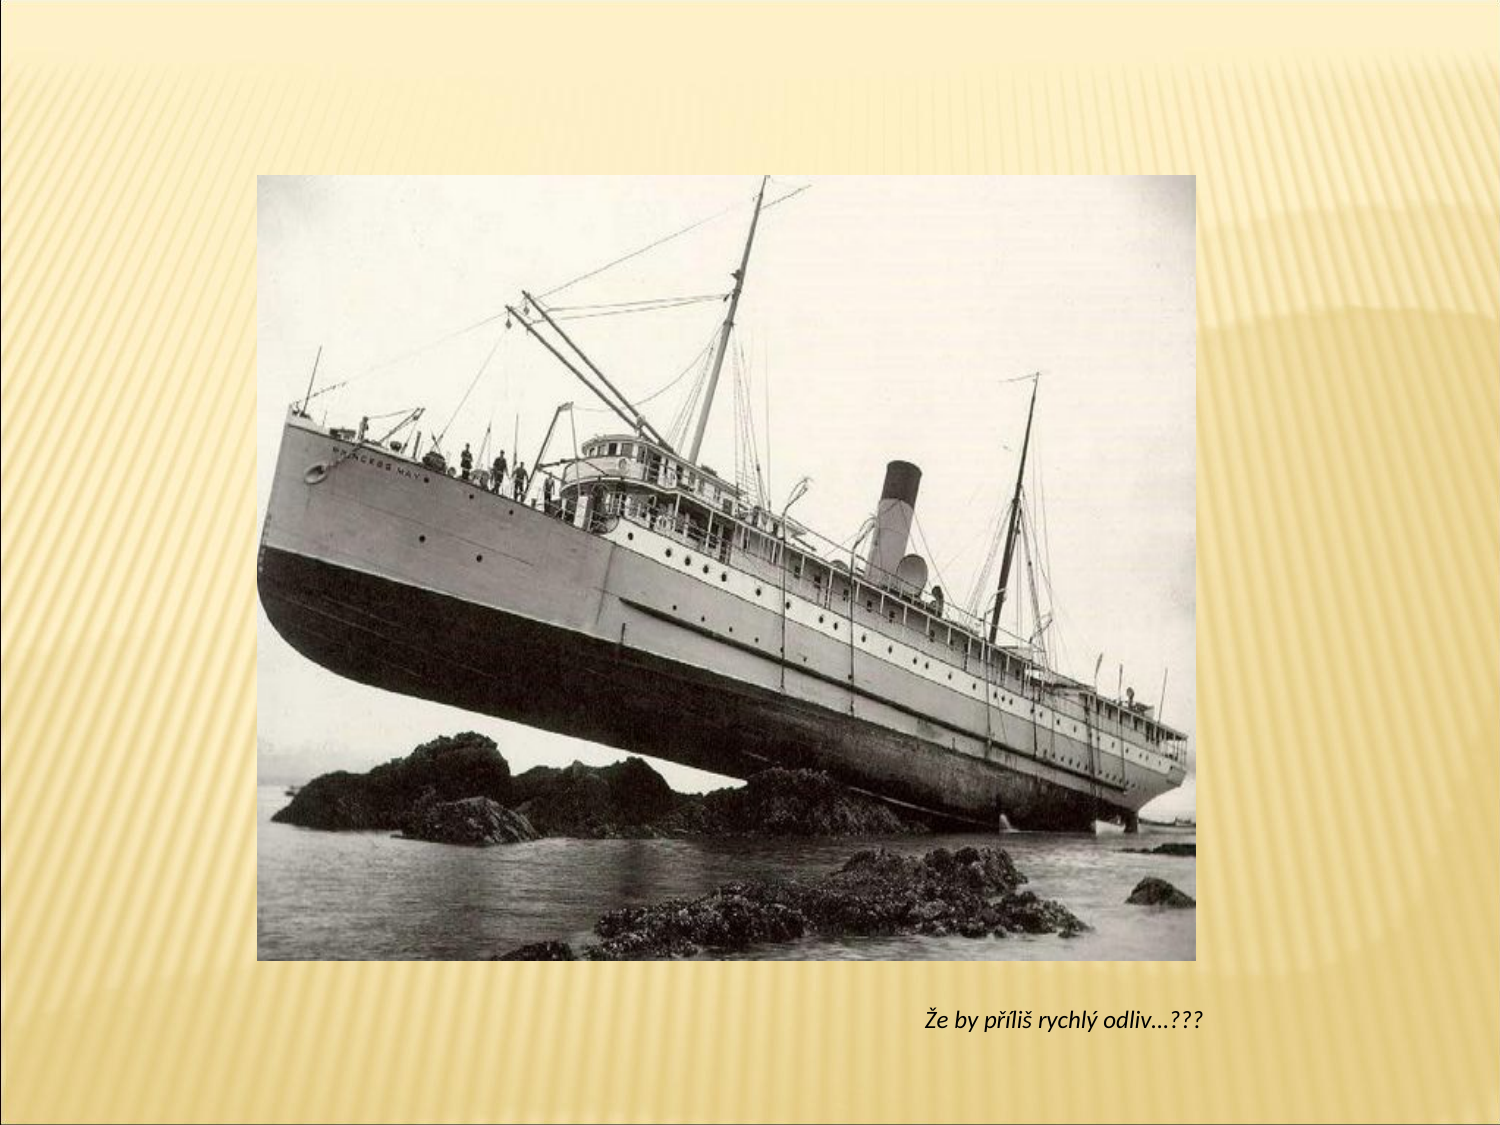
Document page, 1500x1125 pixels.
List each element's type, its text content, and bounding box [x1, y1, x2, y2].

picture [0, 0, 1500, 1125]
text_box Že by příliš rychlý odliv…??? [679, 996, 1219, 1042]
